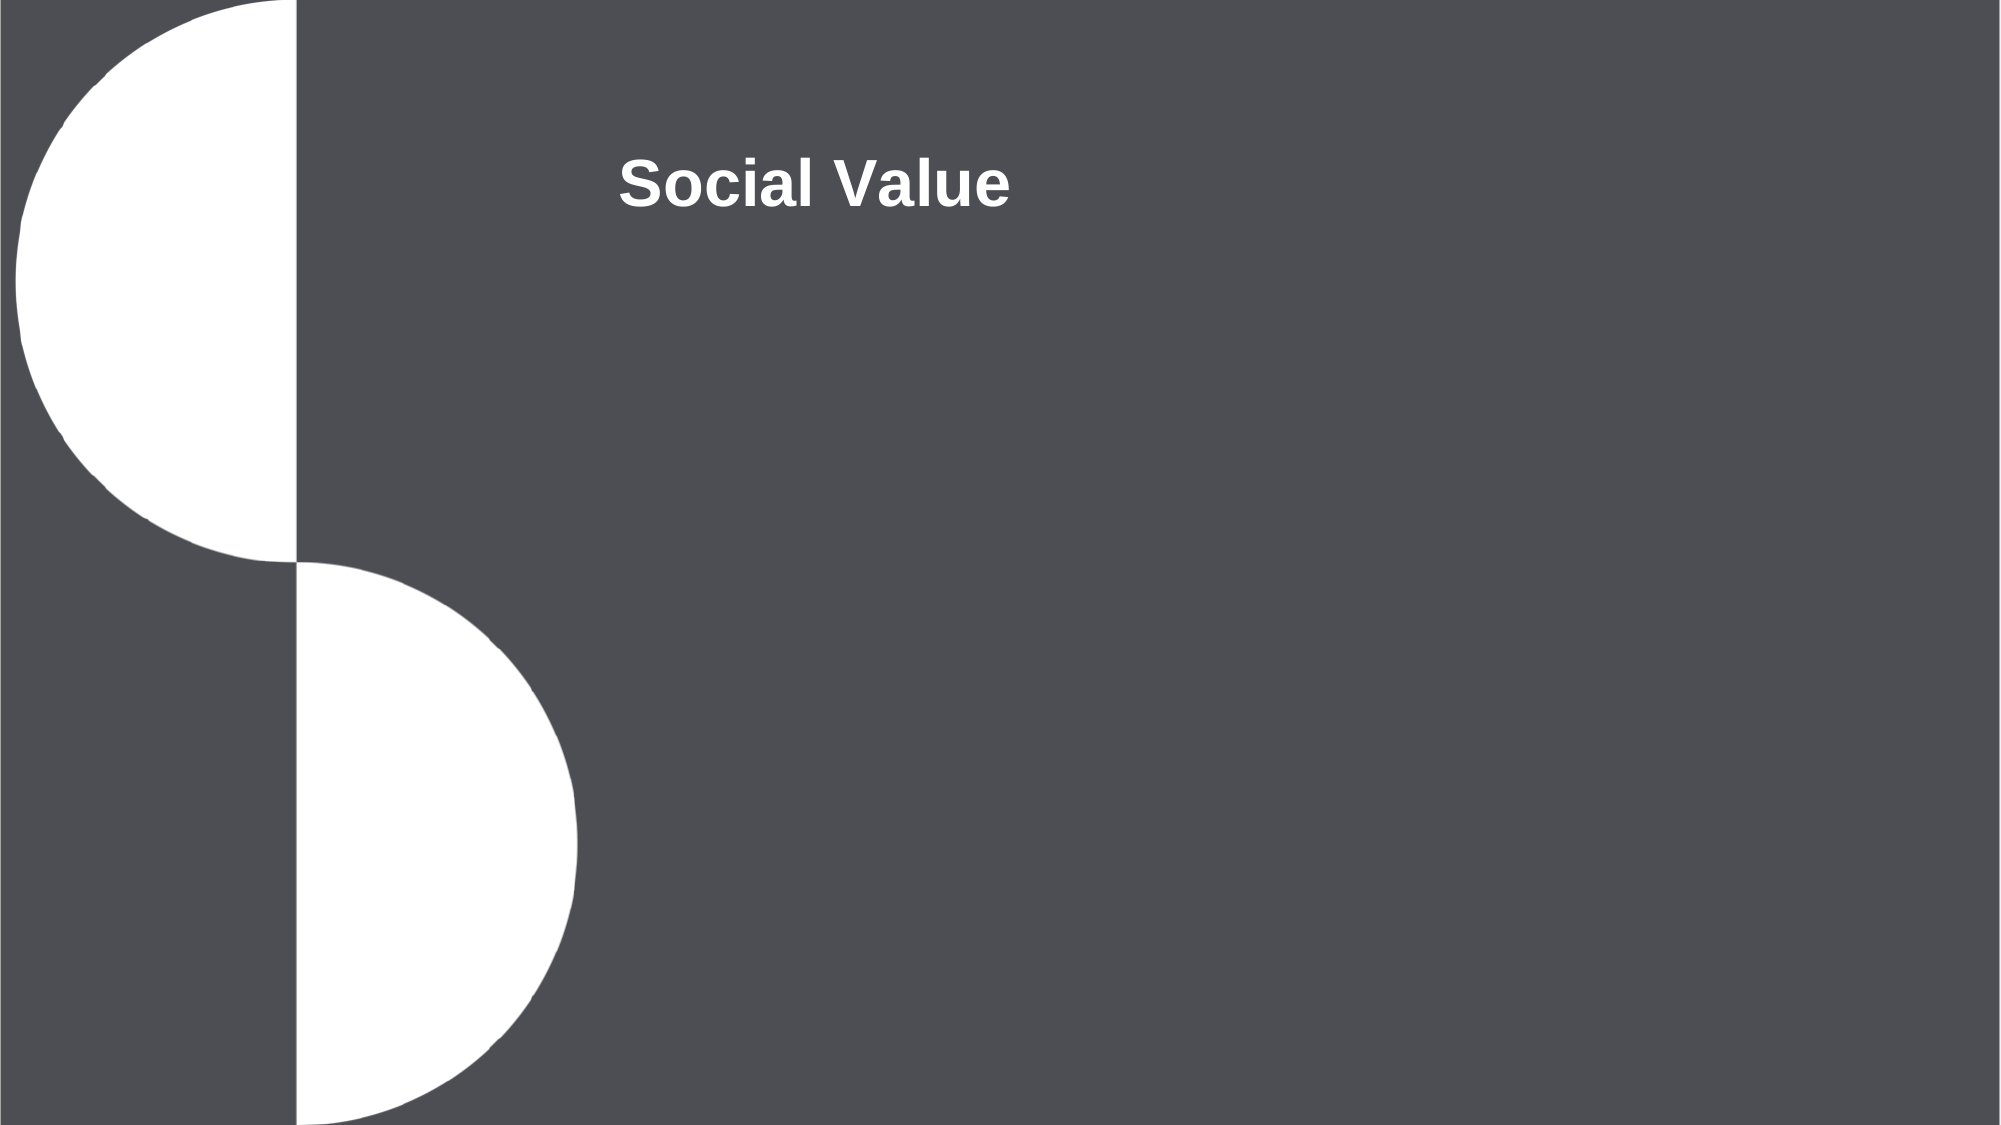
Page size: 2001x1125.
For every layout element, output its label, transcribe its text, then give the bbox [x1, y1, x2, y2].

title Social Value [618, 139, 1854, 279]
